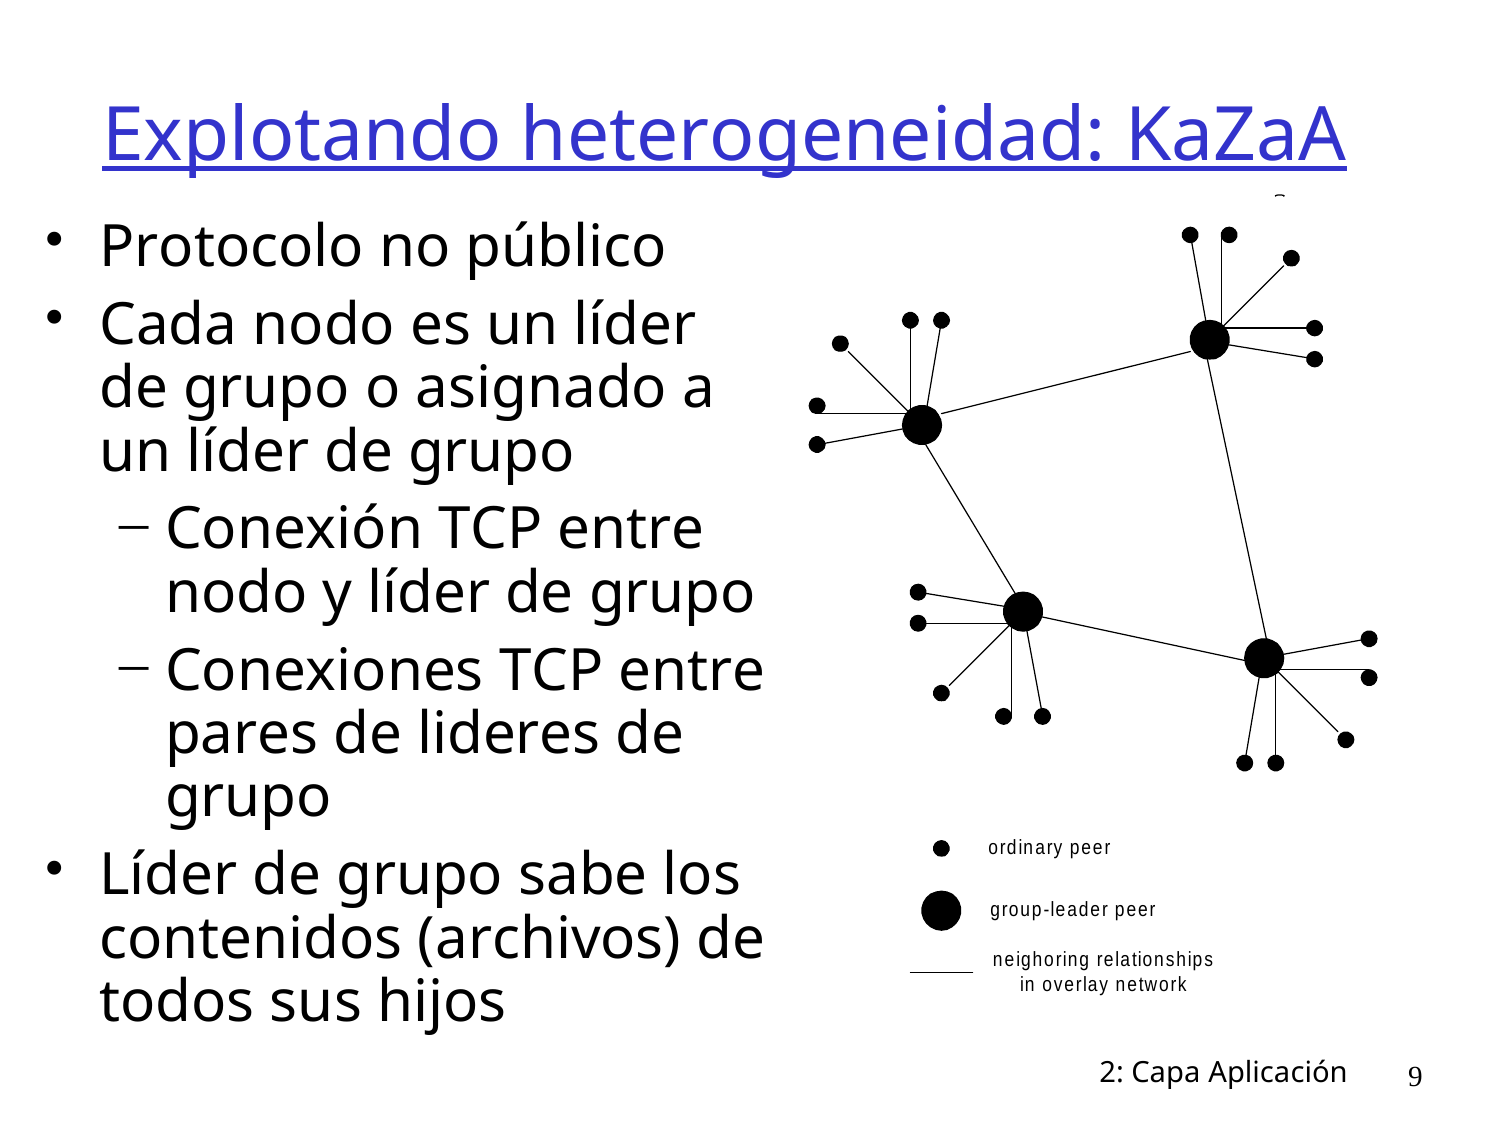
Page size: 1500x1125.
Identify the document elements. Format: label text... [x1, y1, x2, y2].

list Protocolo no público Cada nodo es un líder de grupo o asignado a un líder de grupo Conexión TCP entre nodo y líder de grupo Conexiones TCP entre pares de lideres de grupo Líder de grupo sabe los contenidos (archivos) de todos sus hijos [29, 207, 788, 1122]
title Explotando heterogeneidad: KaZaA [87, 37, 1463, 225]
chart [806, 192, 1380, 999]
